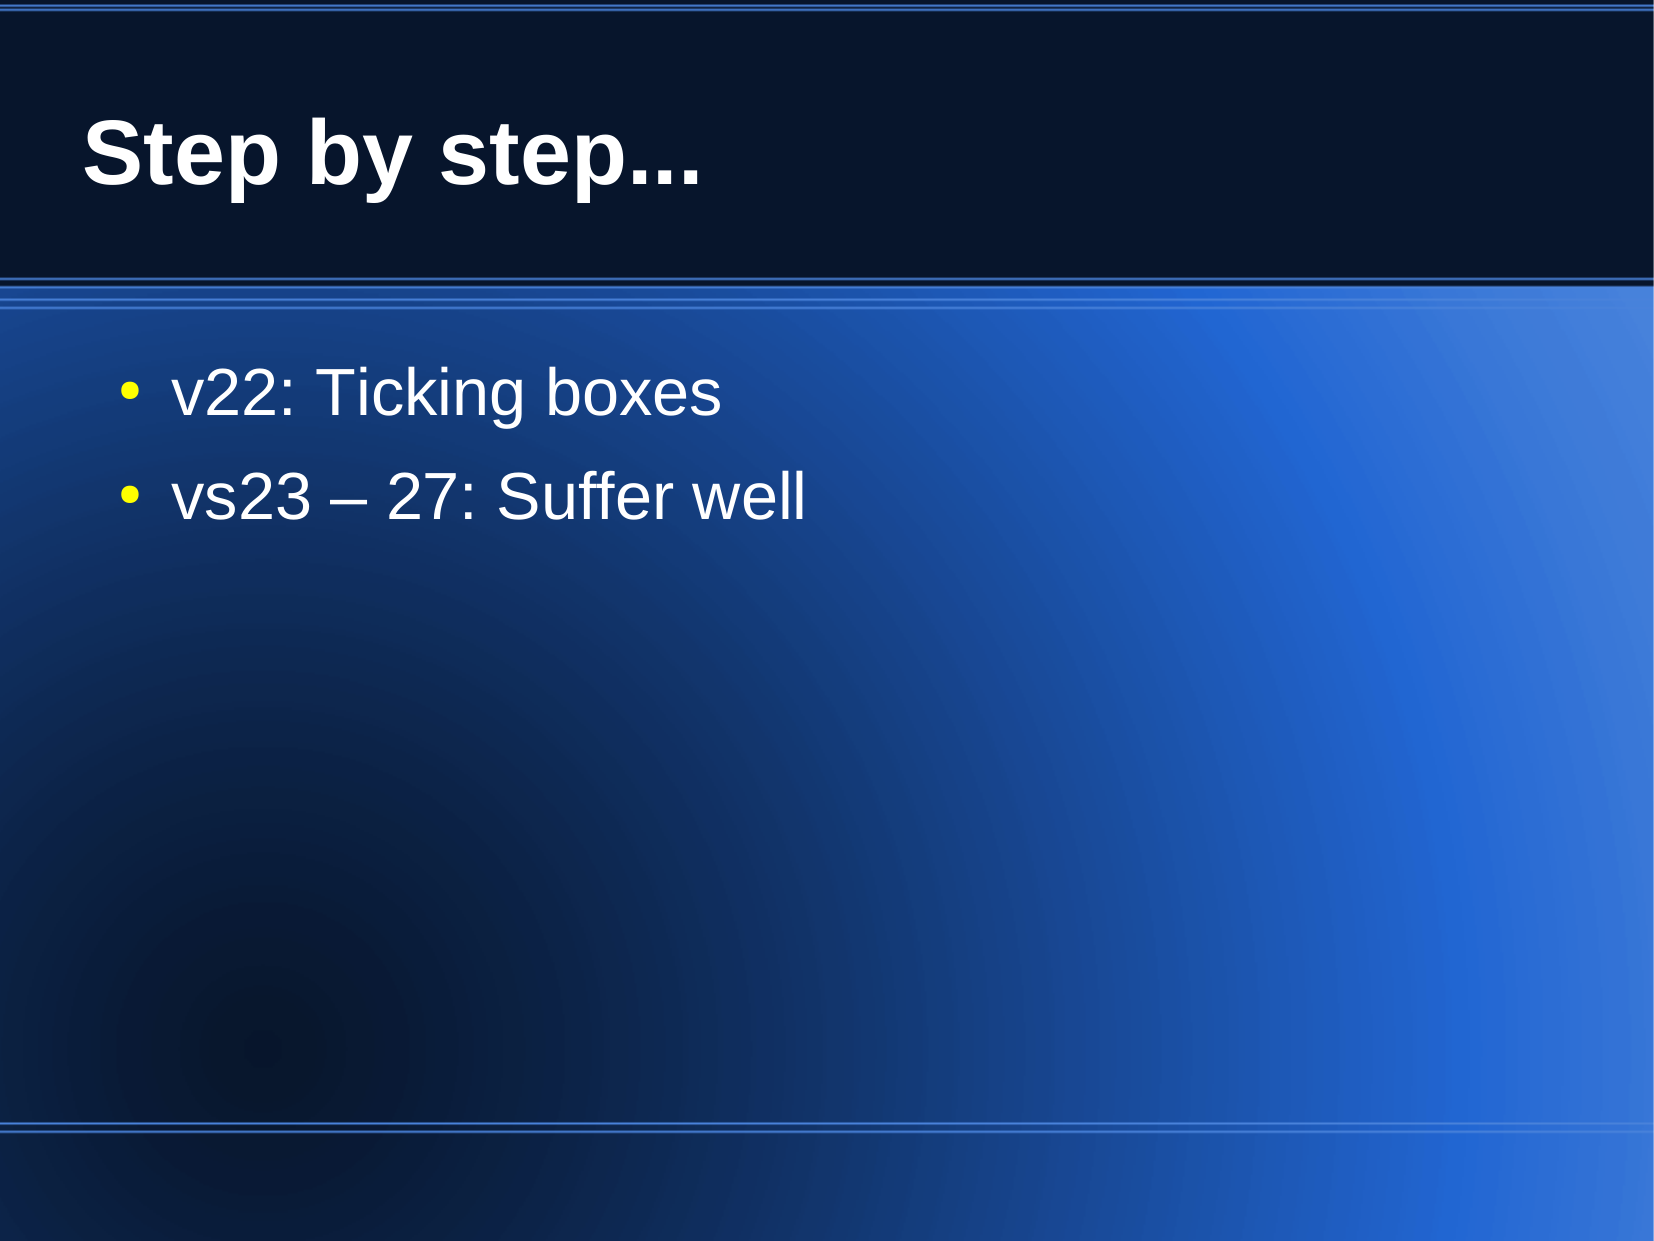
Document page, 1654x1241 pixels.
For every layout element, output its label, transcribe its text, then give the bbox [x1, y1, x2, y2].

picture [0, 0, 1654, 1241]
title Step by step... [82, 56, 1571, 250]
list v22: Ticking boxes vs23 – 27: Suffer well [82, 355, 1571, 1159]
